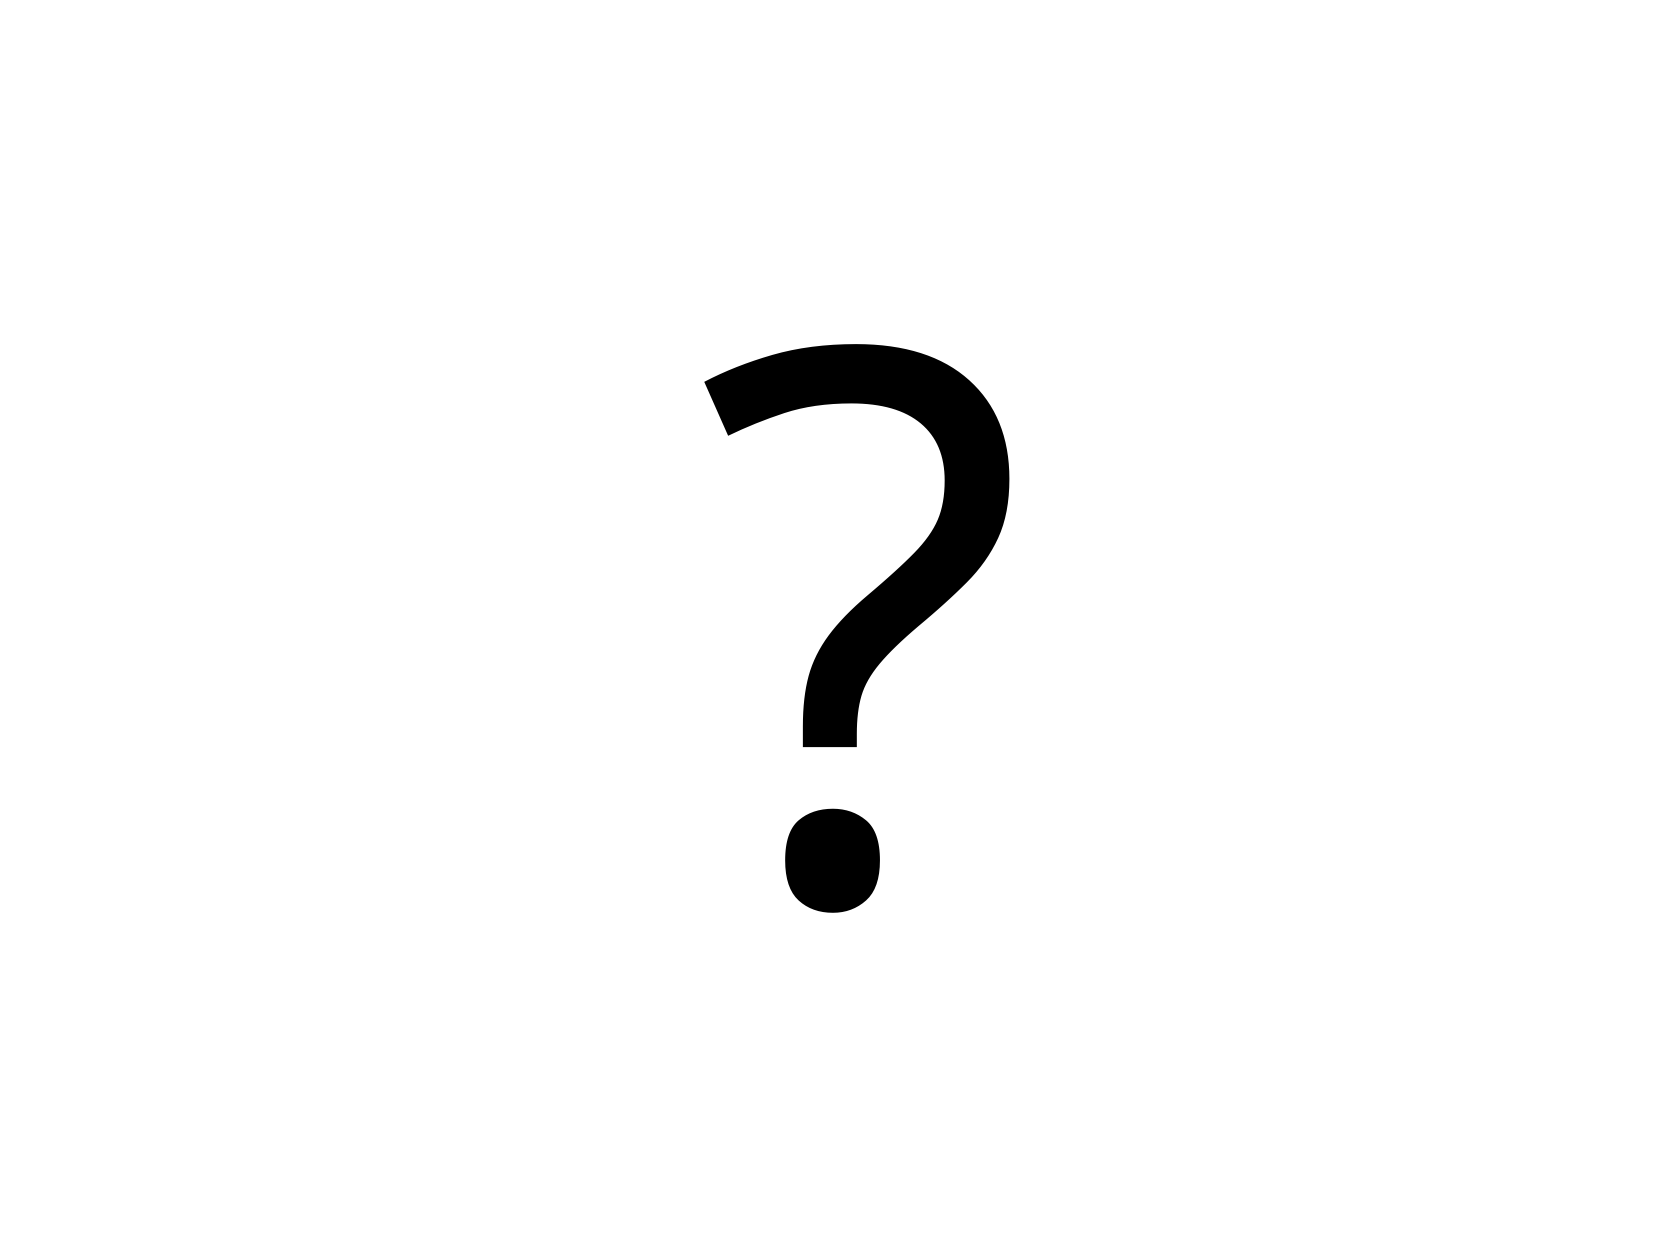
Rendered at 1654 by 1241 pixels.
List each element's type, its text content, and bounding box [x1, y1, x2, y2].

list ? [82, 78, 1538, 1129]
